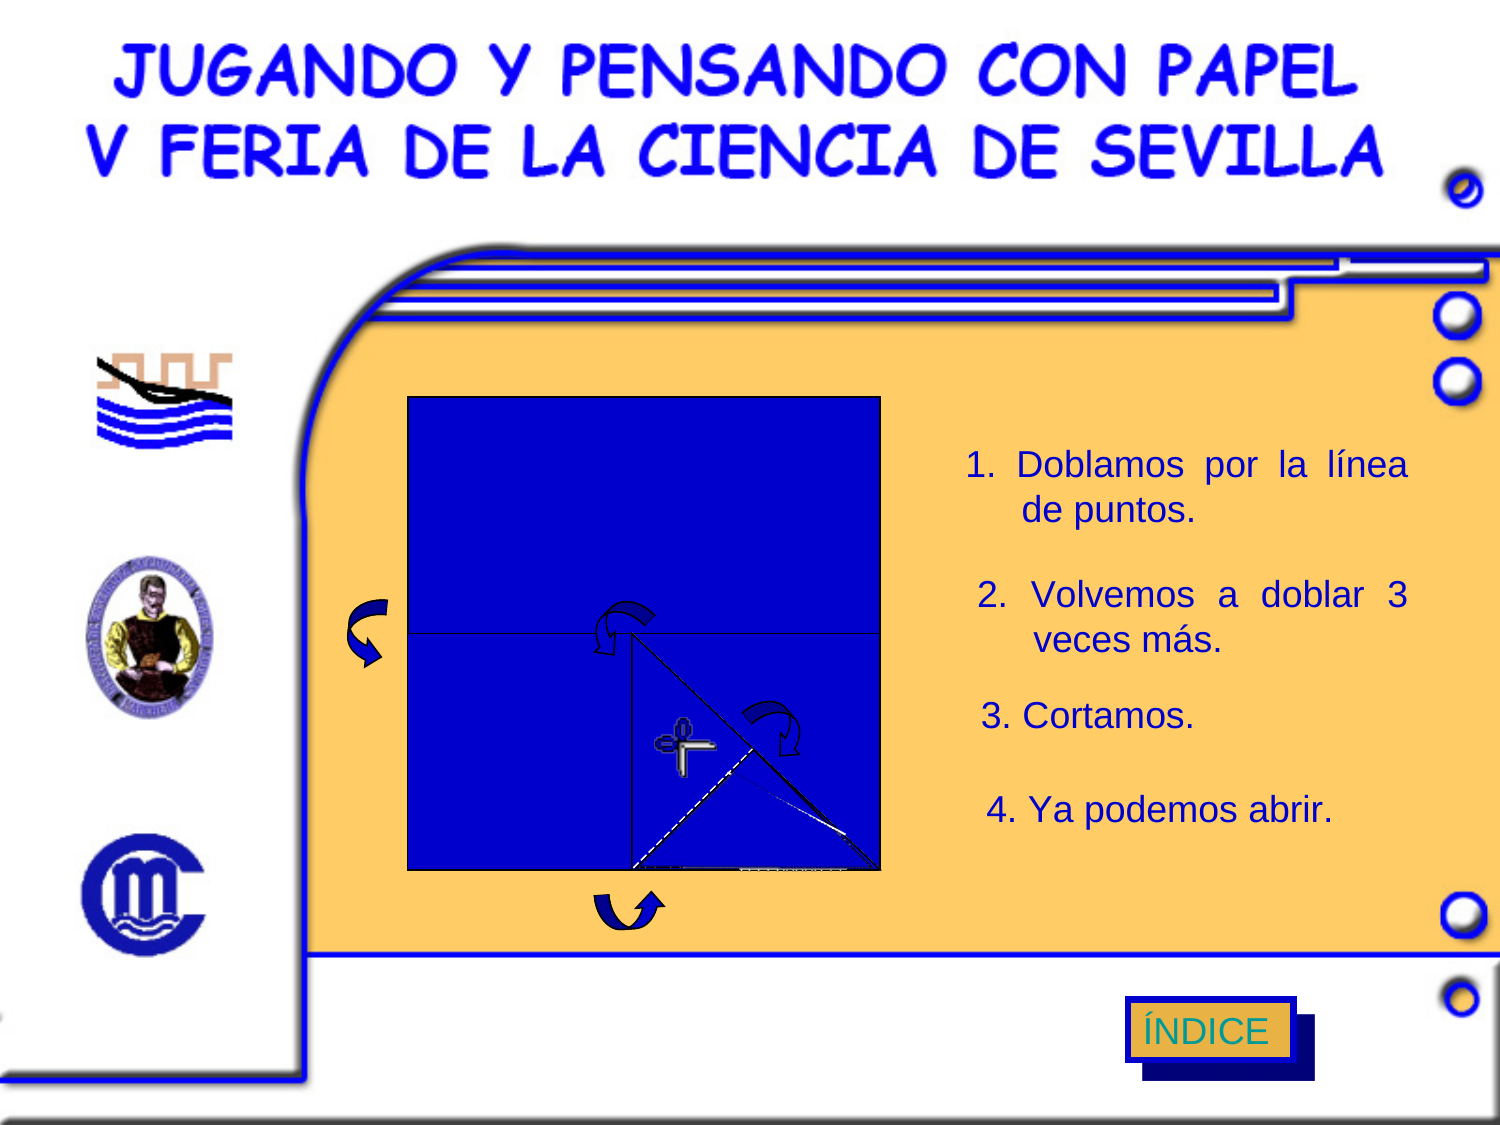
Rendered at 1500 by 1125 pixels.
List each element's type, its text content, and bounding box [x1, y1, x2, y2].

picture [0, 0, 1500, 1125]
text_box 3. Cortamos. [966, 683, 1262, 744]
text_box ÍNDICE [1128, 999, 1294, 1060]
text_box [594, 894, 665, 930]
text_box [347, 600, 388, 668]
text_box [407, 397, 881, 870]
text_box 2. Volvemos a doblar 3 veces más. [962, 562, 1424, 668]
text_box 4. Ya podemos abrir. [971, 777, 1374, 839]
text_box 1. Doblamos por la línea de puntos. [950, 432, 1424, 538]
